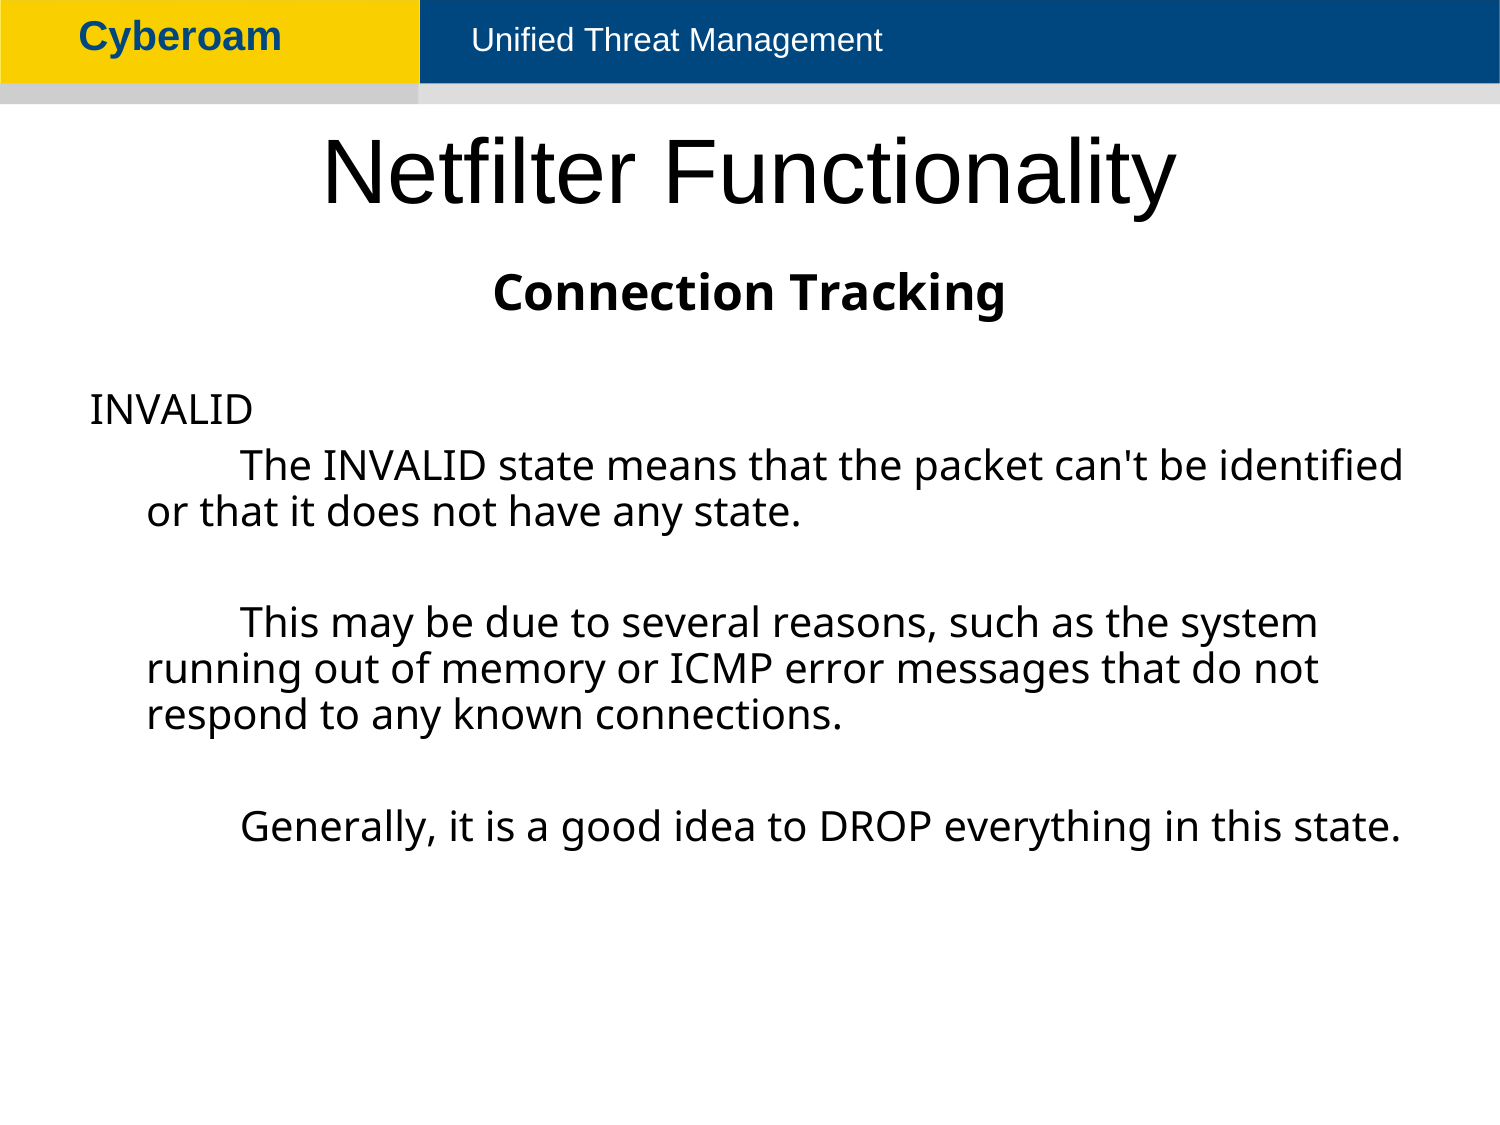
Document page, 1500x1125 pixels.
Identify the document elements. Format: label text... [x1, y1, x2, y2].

title Netfilter Functionality [75, 112, 1426, 233]
picture [0, 0, 1500, 83]
list Connection Tracking INVALID The INVALID state means that the packet can't be identified or that it does not have any state. This may be due to several reasons, such as the system running out of memory or ICMP error messages that do not respond to any known connections. Generally, it is a good idea to DROP everything in this state. [75, 259, 1426, 1047]
